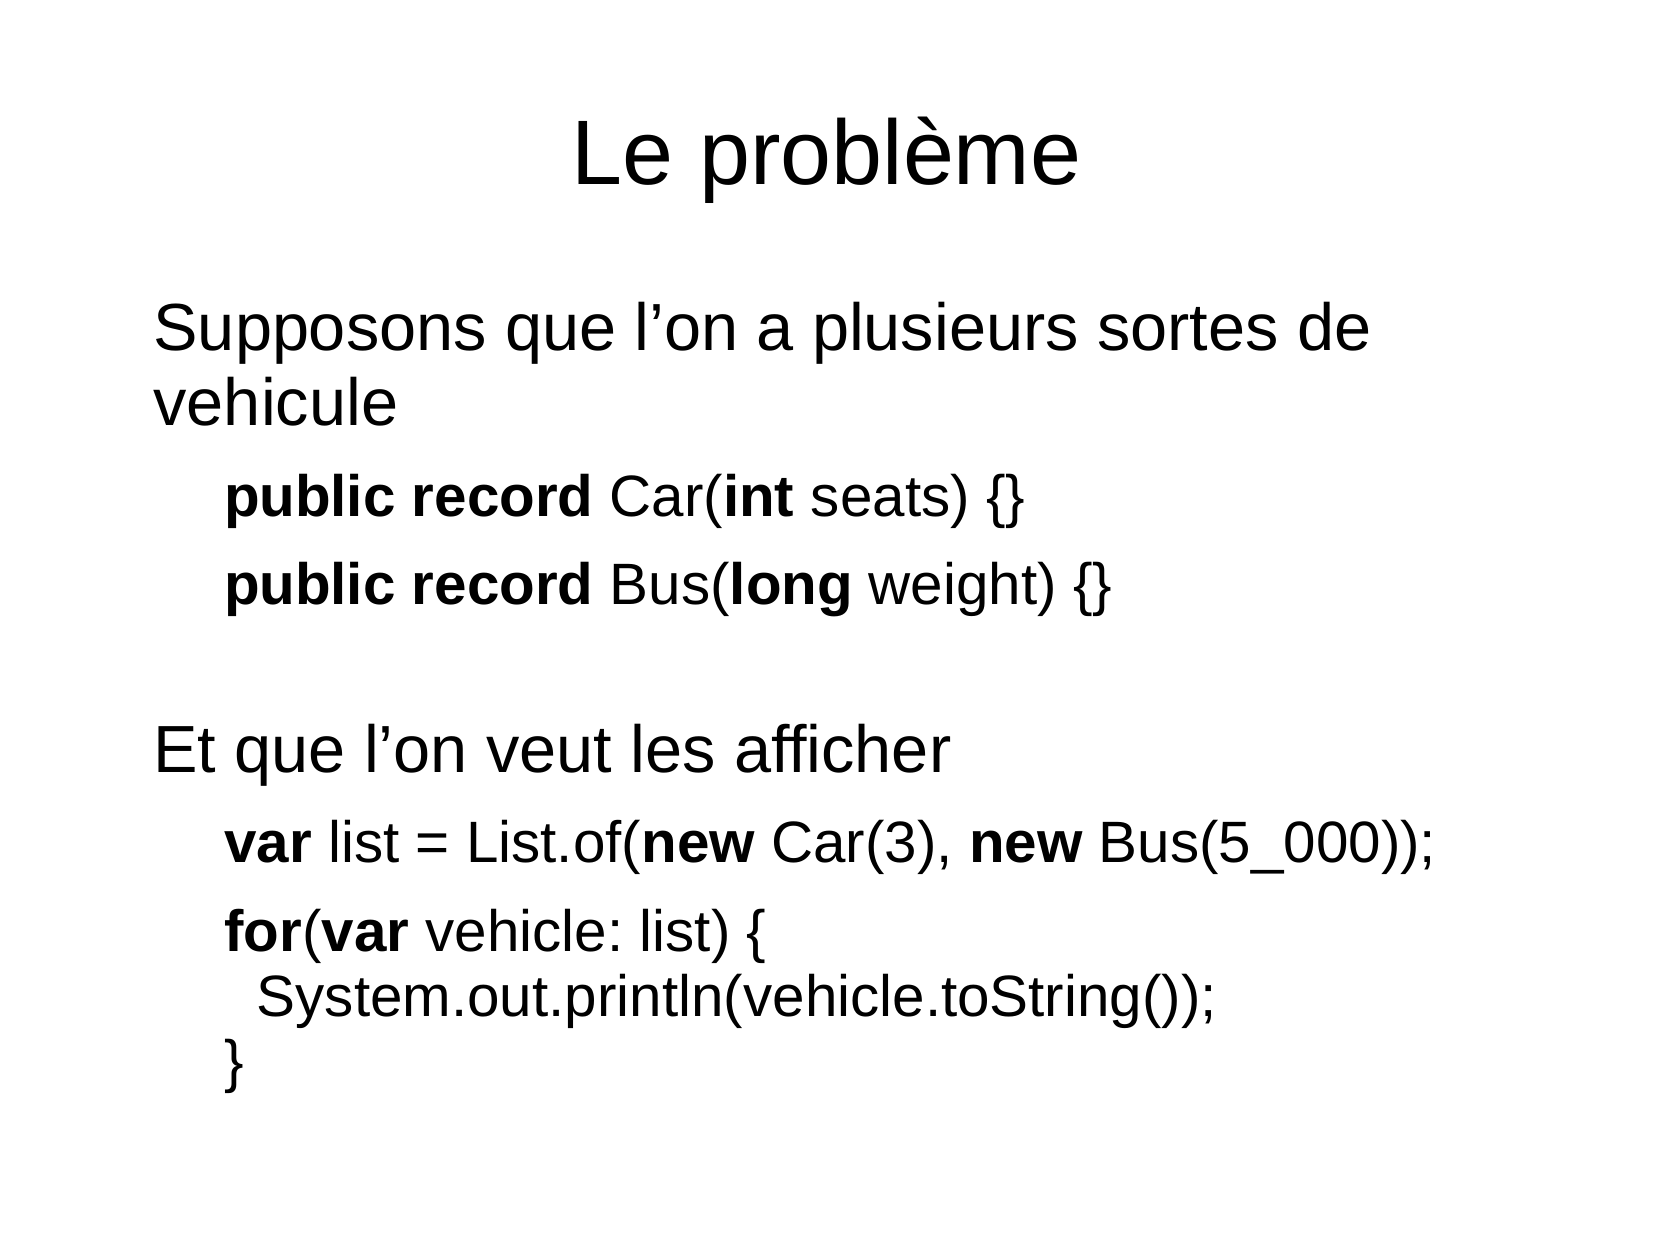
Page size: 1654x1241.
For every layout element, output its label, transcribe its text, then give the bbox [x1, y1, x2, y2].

title Le problème [82, 49, 1571, 257]
list Supposons que l’on a plusieurs sortes de vehicule public record Car(int seats) {} public record Bus(long weight) {} Et que l’on veut les afficher var list = List.of(new Car(3), new Bus(5_000)); for(var vehicle: list) { System.out.println(vehicle.toString()); } [82, 290, 1571, 1096]
